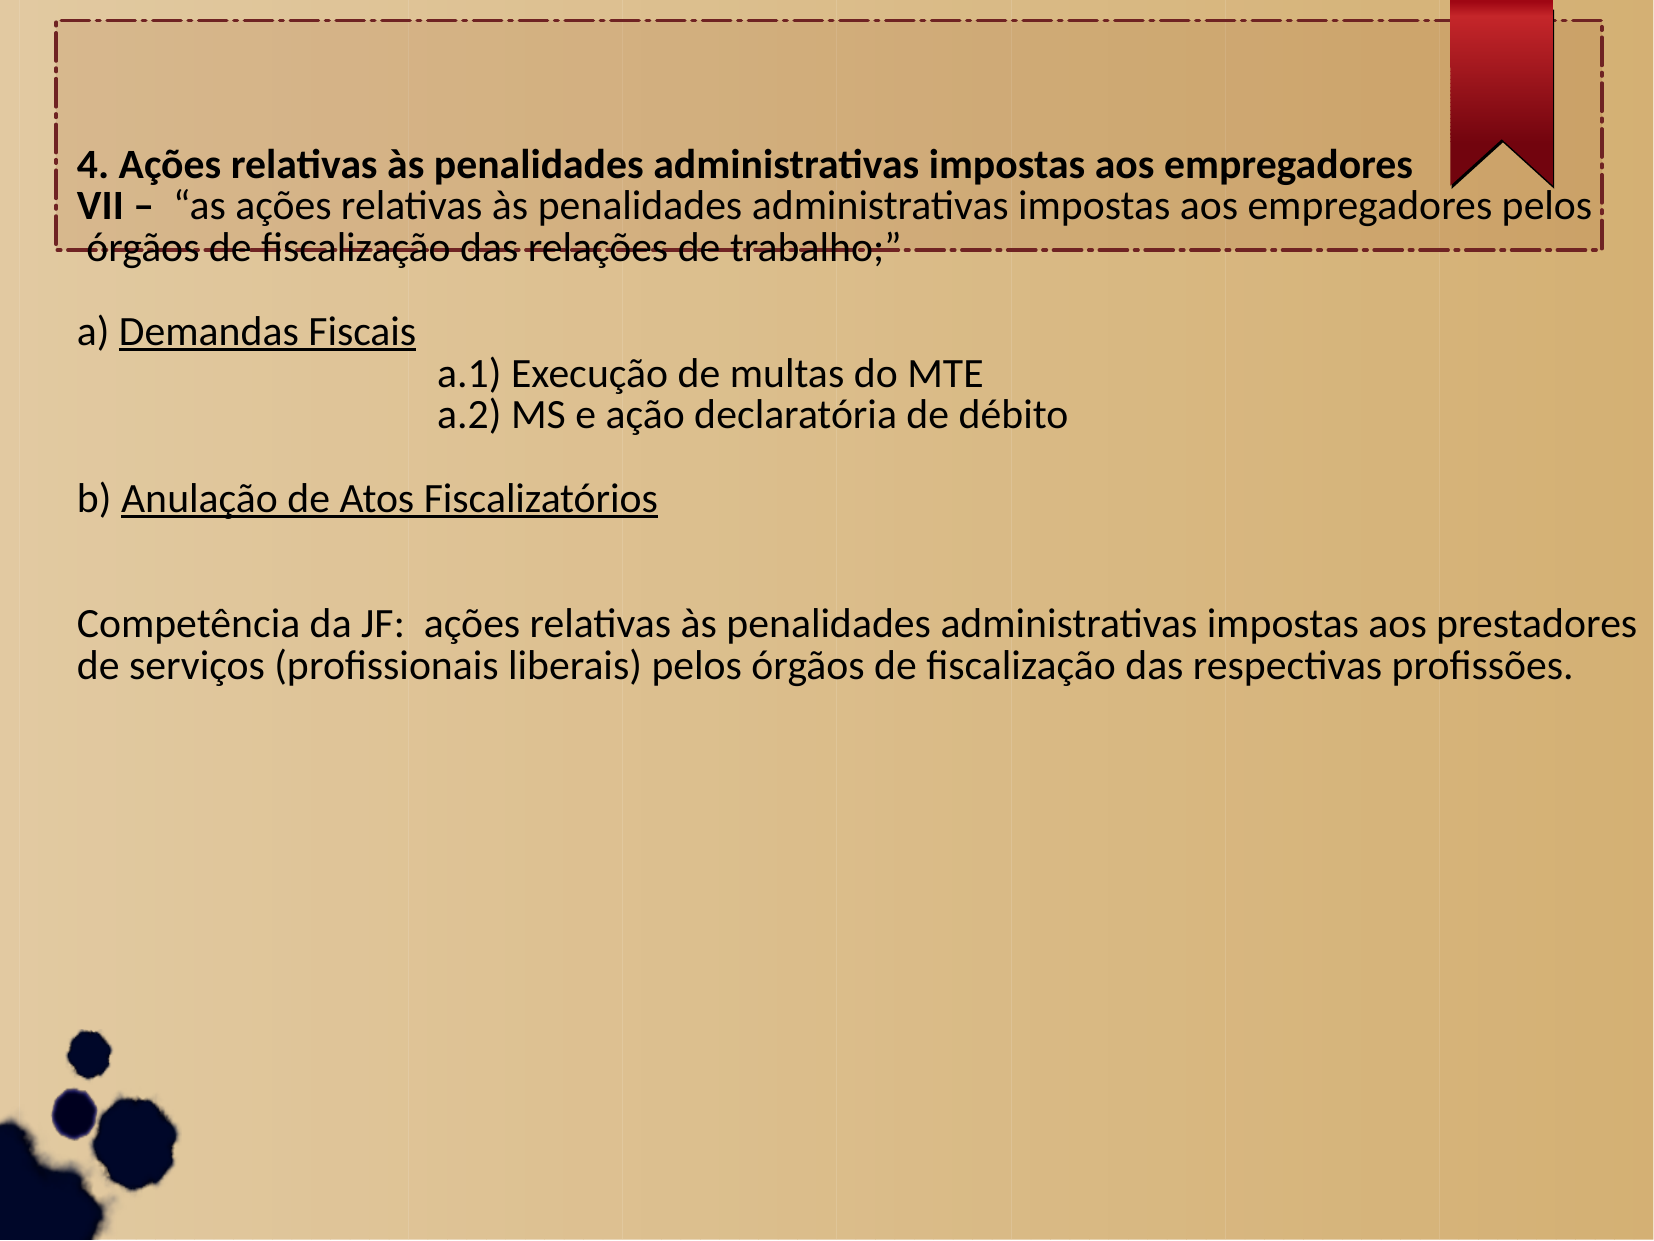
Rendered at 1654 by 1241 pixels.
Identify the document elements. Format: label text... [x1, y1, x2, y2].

title 4. Ações relativas às penalidades administrativas impostas aos empregadores VII – “as ações relativas às penalidades administrativas impostas aos empregadores pelos órgãos de fiscalização das relações de trabalho;” a) Demandas Fiscais a.1) Execução de multas do MTE a.2) MS e ação declaratória de débito b) Anulação de Atos Fiscalizatórios Competência da JF: ações relativas às penalidades administrativas impostas aos prestadores de serviços (profissionais liberais) pelos órgãos de fiscalização das respectivas profissões. [76, 72, 1654, 890]
